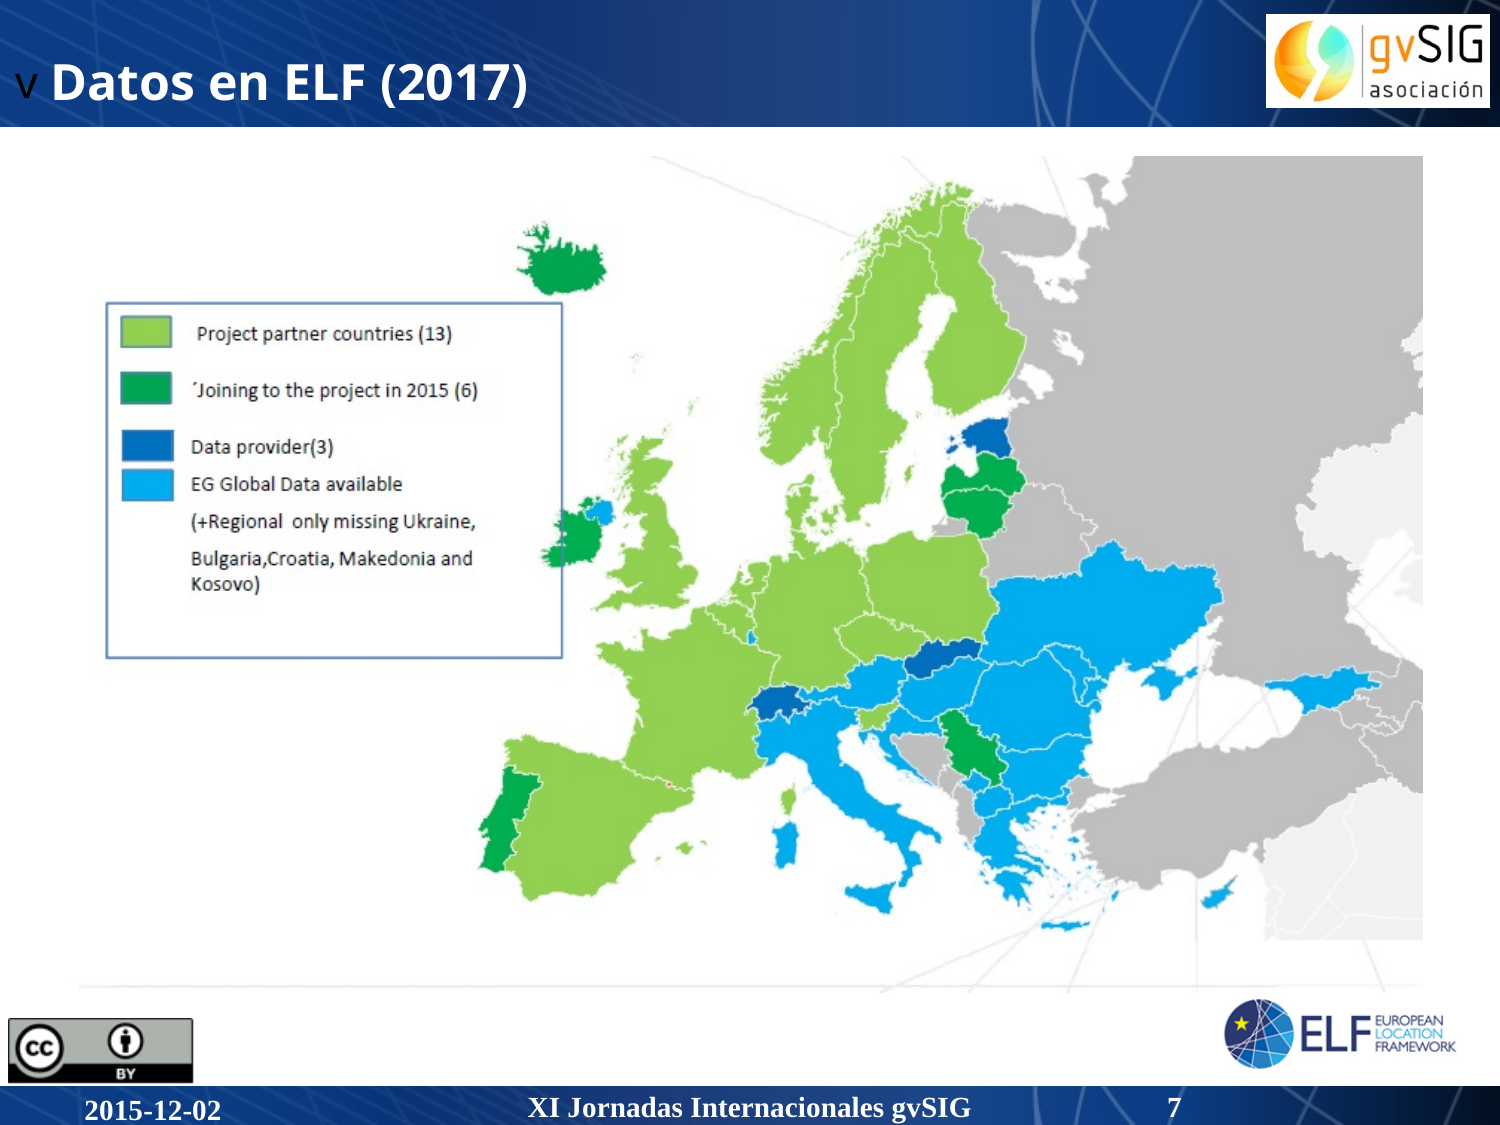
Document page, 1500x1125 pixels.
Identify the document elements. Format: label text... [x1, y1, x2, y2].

picture [70, 156, 1423, 993]
title Datos en ELF (2017) [0, 43, 1276, 107]
